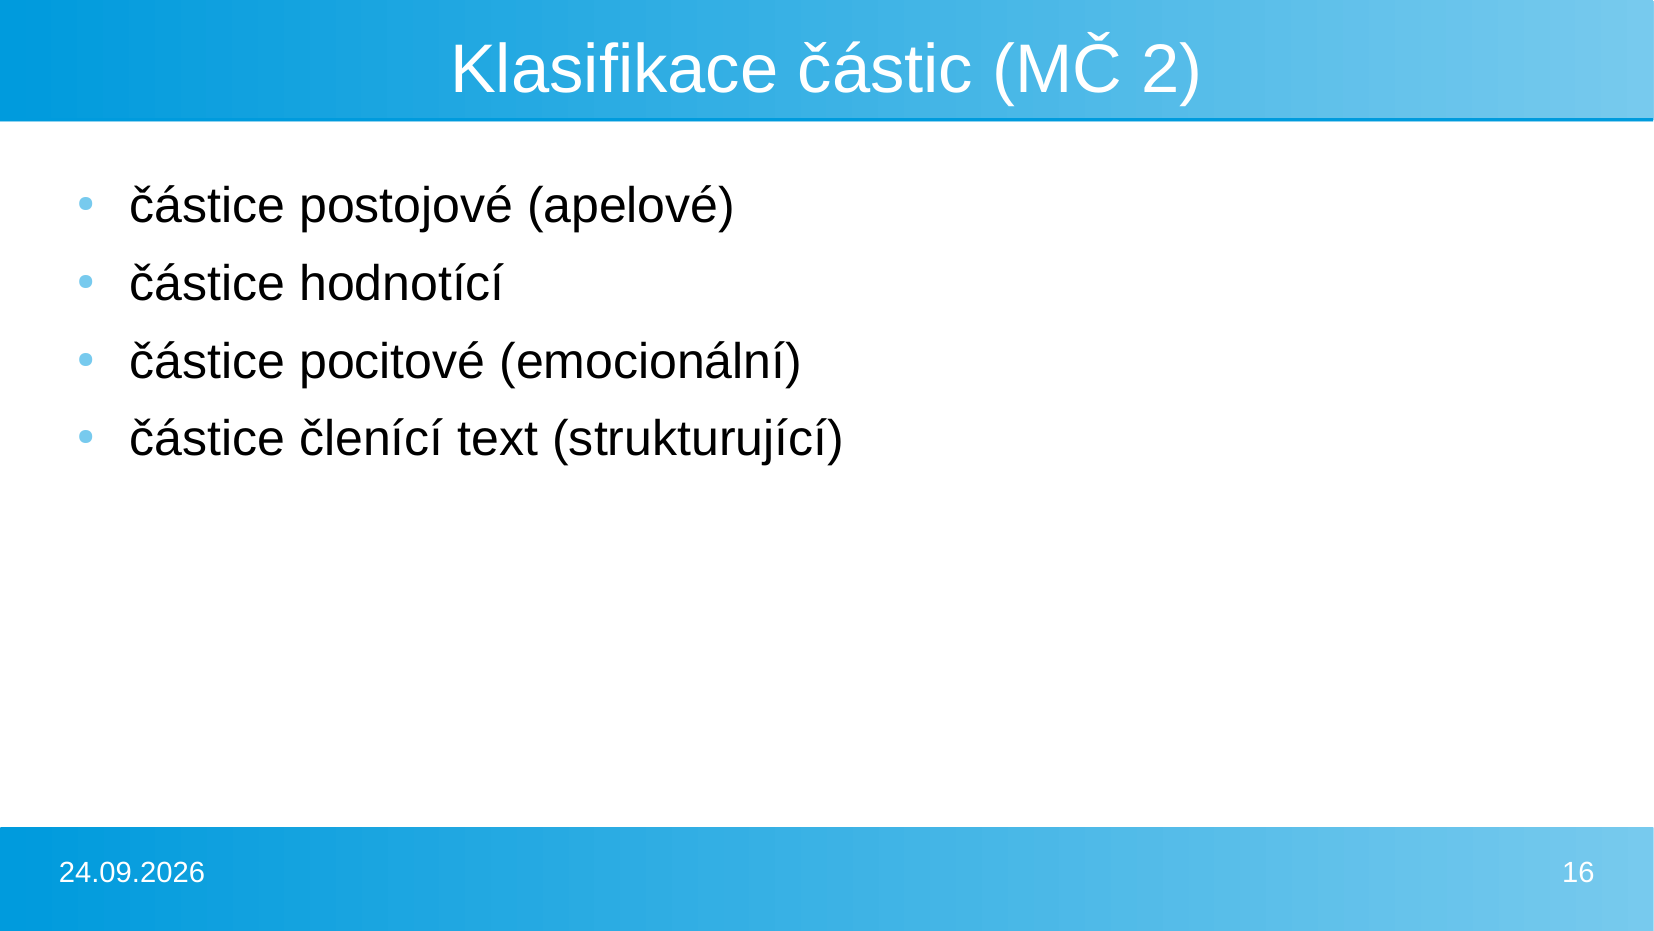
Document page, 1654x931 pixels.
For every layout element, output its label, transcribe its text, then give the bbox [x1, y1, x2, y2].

title Klasifikace částic (MČ 2) [59, 29, 1595, 108]
list částice postojové (apelové) částice hodnotící částice pocitové (emocionální) částice členící text (strukturující) [59, 177, 1595, 768]
